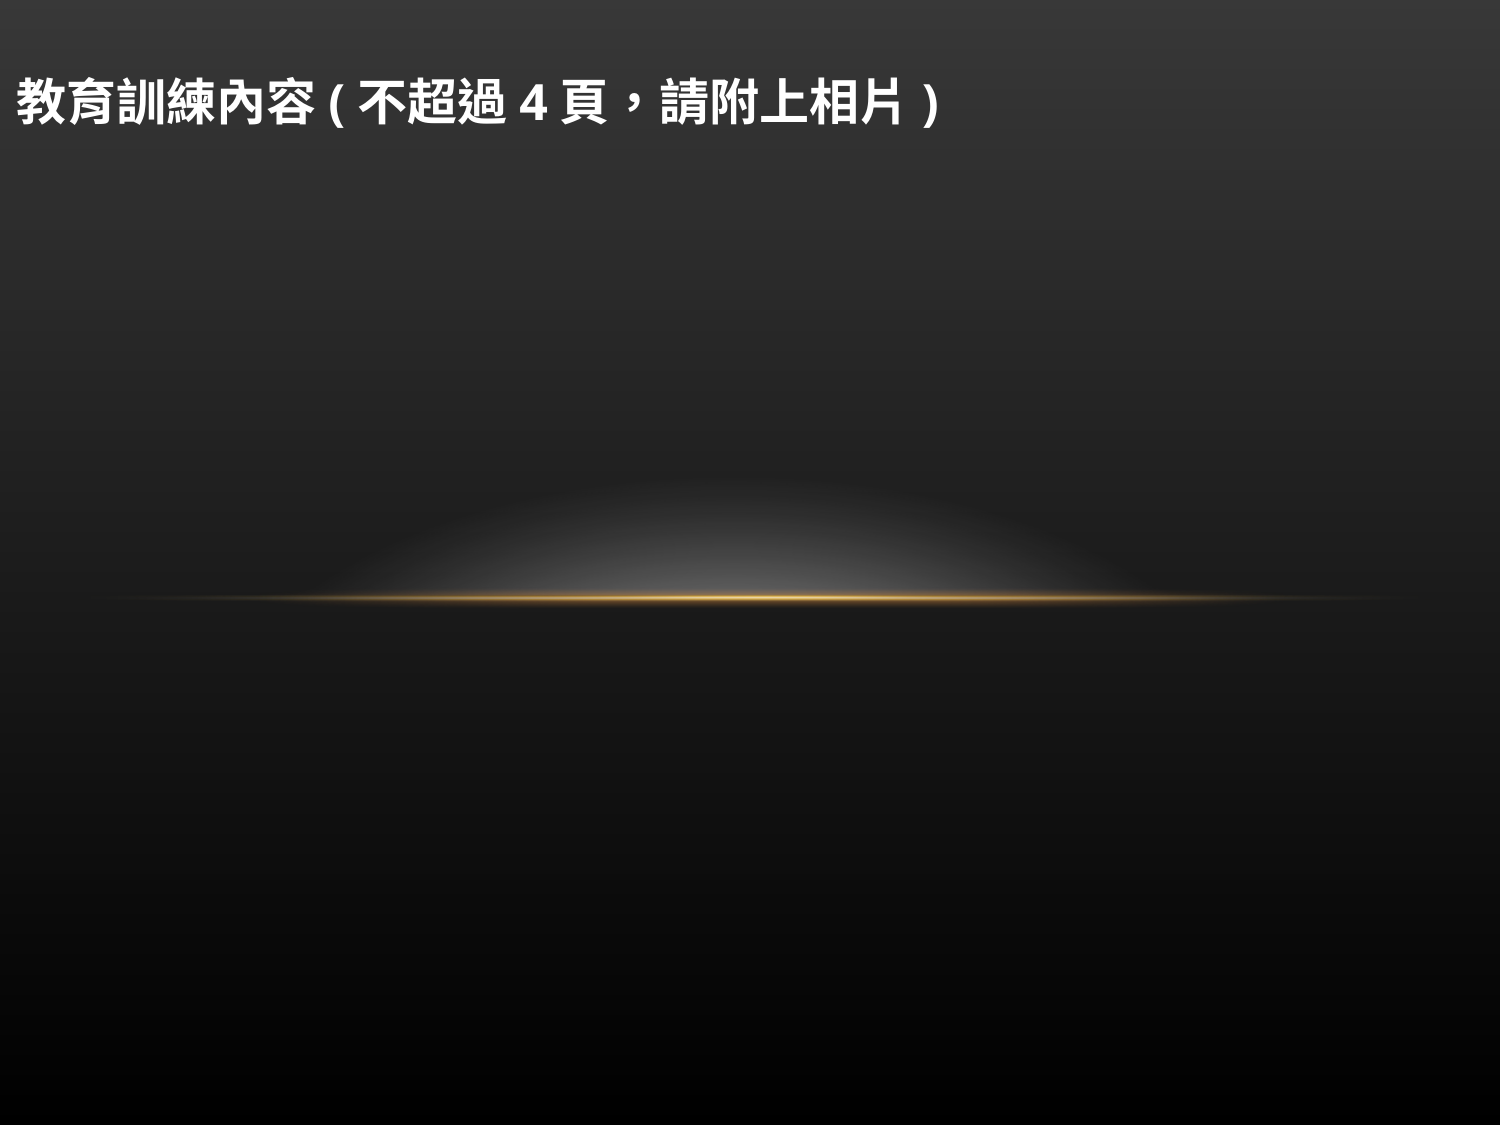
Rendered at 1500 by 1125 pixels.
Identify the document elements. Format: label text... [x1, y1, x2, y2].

title 教育訓練內容(不超過4頁，請附上相片) [1, 3, 1277, 110]
